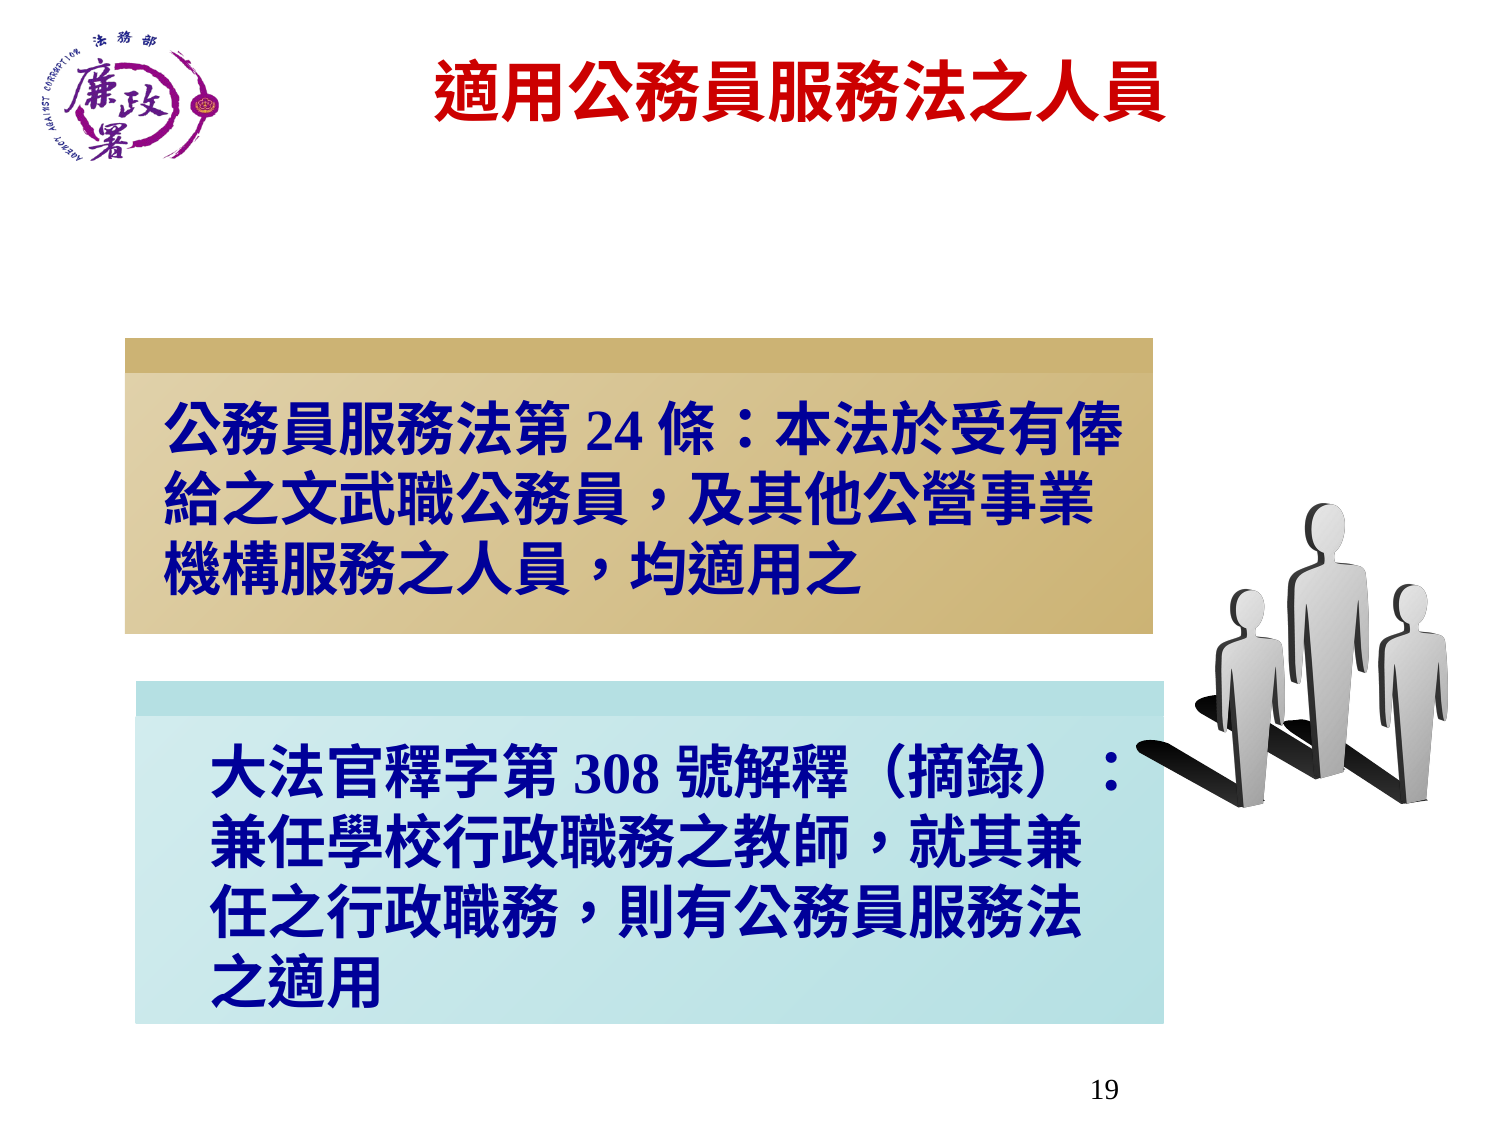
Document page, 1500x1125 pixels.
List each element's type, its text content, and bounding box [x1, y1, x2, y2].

text_box [77, 338, 1153, 633]
text_box 大法官釋字第308號解釋（摘錄）：兼任學校行政職務之教師，就其兼任之行政職務，則有公務員服務法之適用 [135, 727, 1129, 1024]
text_box [1074, 1037, 1388, 1113]
text_box [1195, 695, 1217, 723]
text_box 適用公務員服務法之人員 [419, 43, 1183, 138]
text_box [1295, 505, 1406, 804]
text_box [136, 681, 1241, 1023]
text_box [1222, 591, 1320, 807]
text_box 公務員服務法第24條：本法於受有俸給之文武職公務員，及其他公營事業機構服務之人員，均適用之 [148, 384, 1165, 610]
text_box [1385, 586, 1447, 804]
